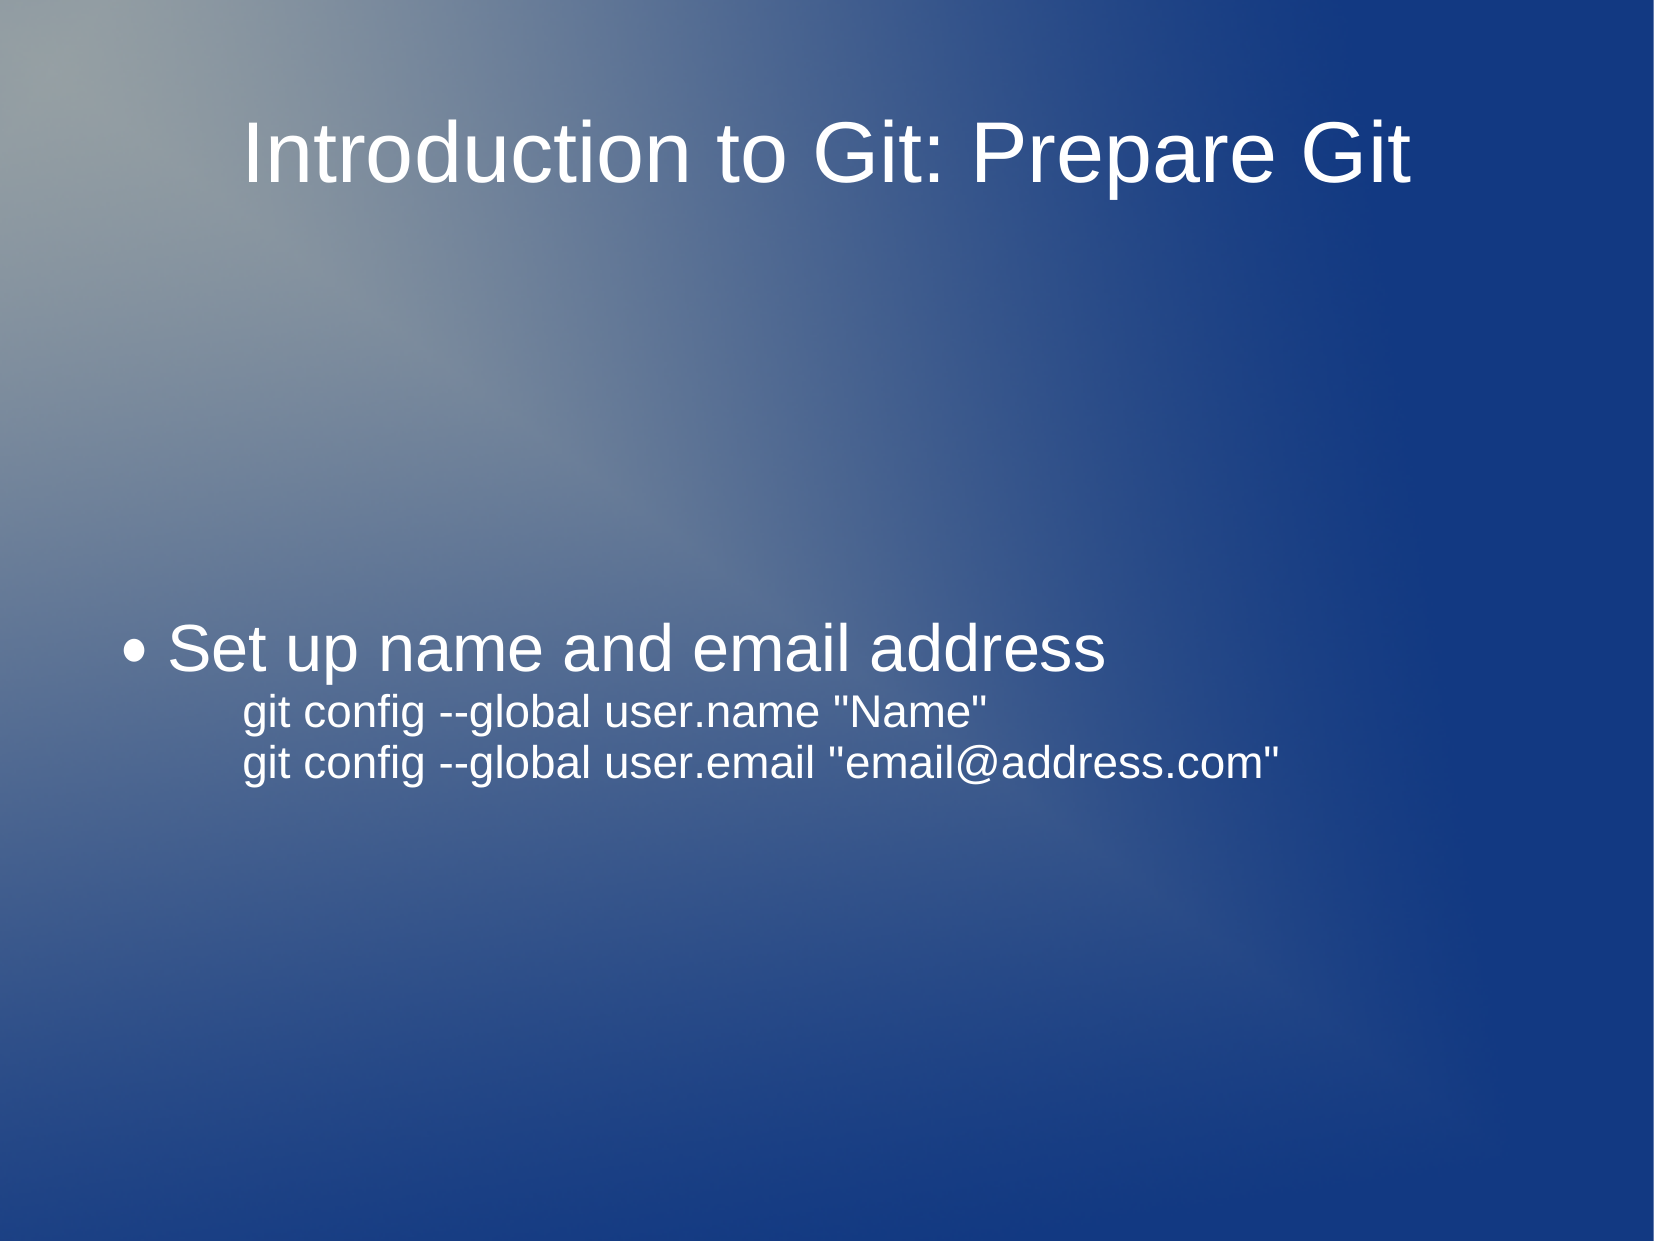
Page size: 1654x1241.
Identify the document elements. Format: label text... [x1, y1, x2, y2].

title Introduction to Git: Prepare Git [82, 49, 1571, 257]
subtitle Set up name and email address git config --global user.name "Name" git config --global user.email "email@address.com" [82, 610, 1571, 789]
picture [0, 0, 1654, 1241]
